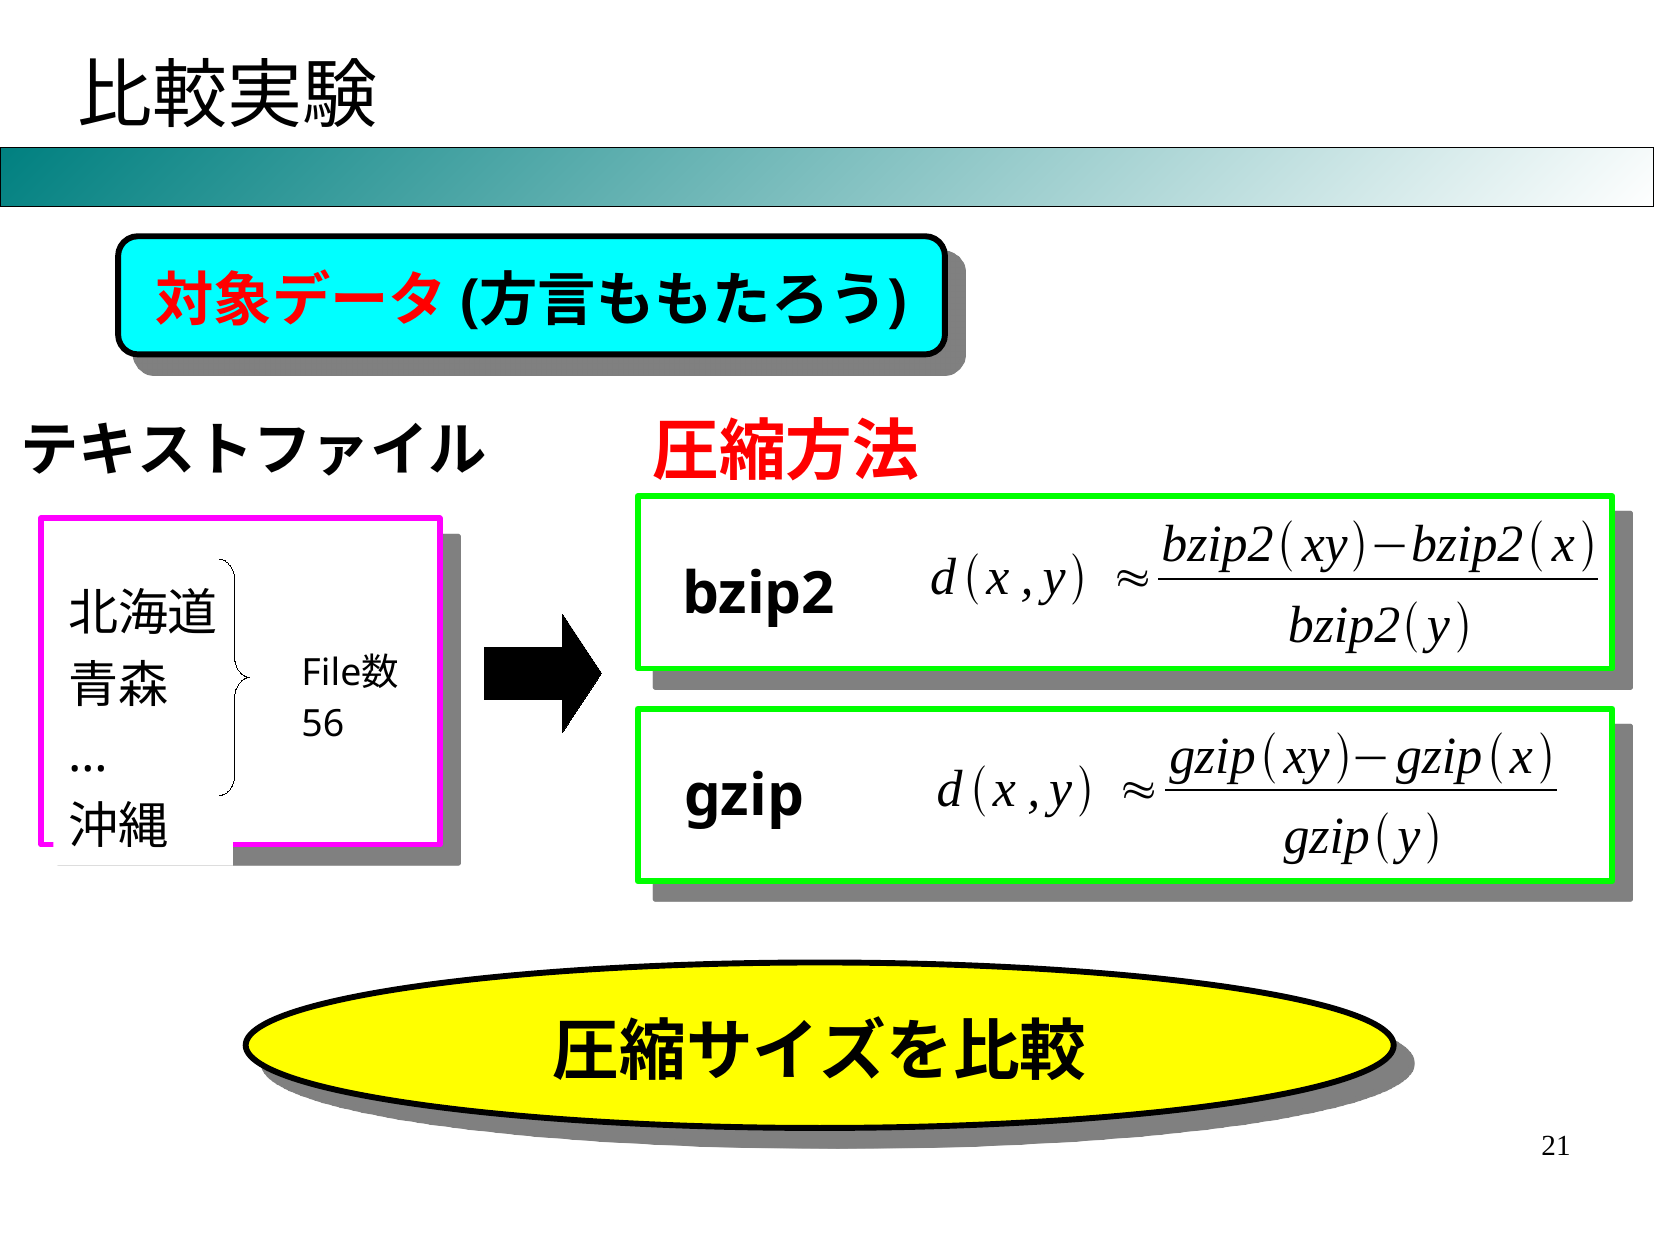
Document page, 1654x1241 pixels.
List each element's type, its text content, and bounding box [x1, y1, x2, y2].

text_box テキストファイル [8, 395, 499, 479]
text_box bzip2 [667, 544, 878, 622]
text_box 圧縮サイズを比較 [245, 962, 1394, 1128]
text_box gzip [669, 745, 880, 824]
chart [922, 501, 1607, 657]
text_box [41, 518, 440, 845]
chart [928, 713, 1565, 869]
text_box [637, 708, 1613, 882]
text_box [637, 496, 1613, 669]
text_box 圧縮方法 [637, 389, 933, 477]
text_box 北海道 青森 … 沖縄 [53, 565, 219, 795]
text_box File数 56 [286, 634, 429, 731]
title 比較実験 [77, 29, 1566, 149]
text_box [484, 614, 602, 733]
text_box 対象データ (方言ももたろう) [118, 236, 945, 355]
